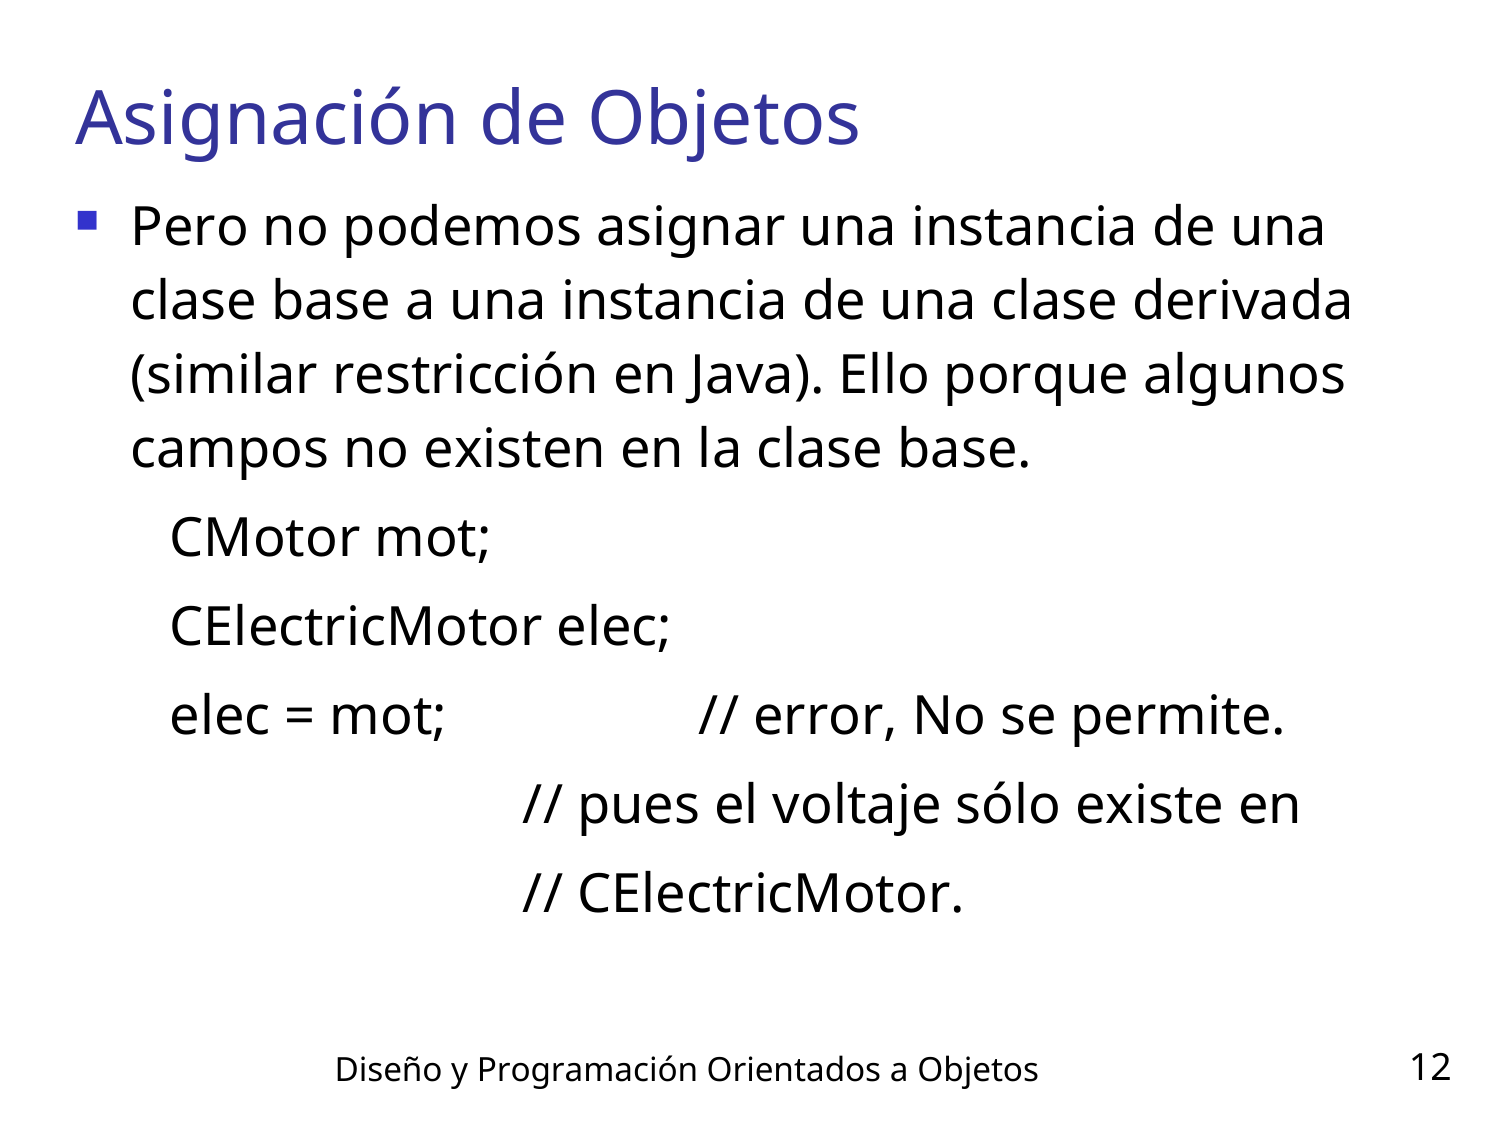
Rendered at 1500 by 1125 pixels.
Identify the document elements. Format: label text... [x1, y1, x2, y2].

list Pero no podemos asignar una instancia de una clase base a una instancia de una clase derivada (similar restricción en Java). Ello porque algunos campos no existen en la clase base. CMotor mot; CElectricMotor elec; elec = mot; // error, No se permite. // pues el voltaje sólo existe en // CElectricMotor. [75, 187, 1462, 1051]
title Asignación de Objetos [75, 30, 1466, 193]
